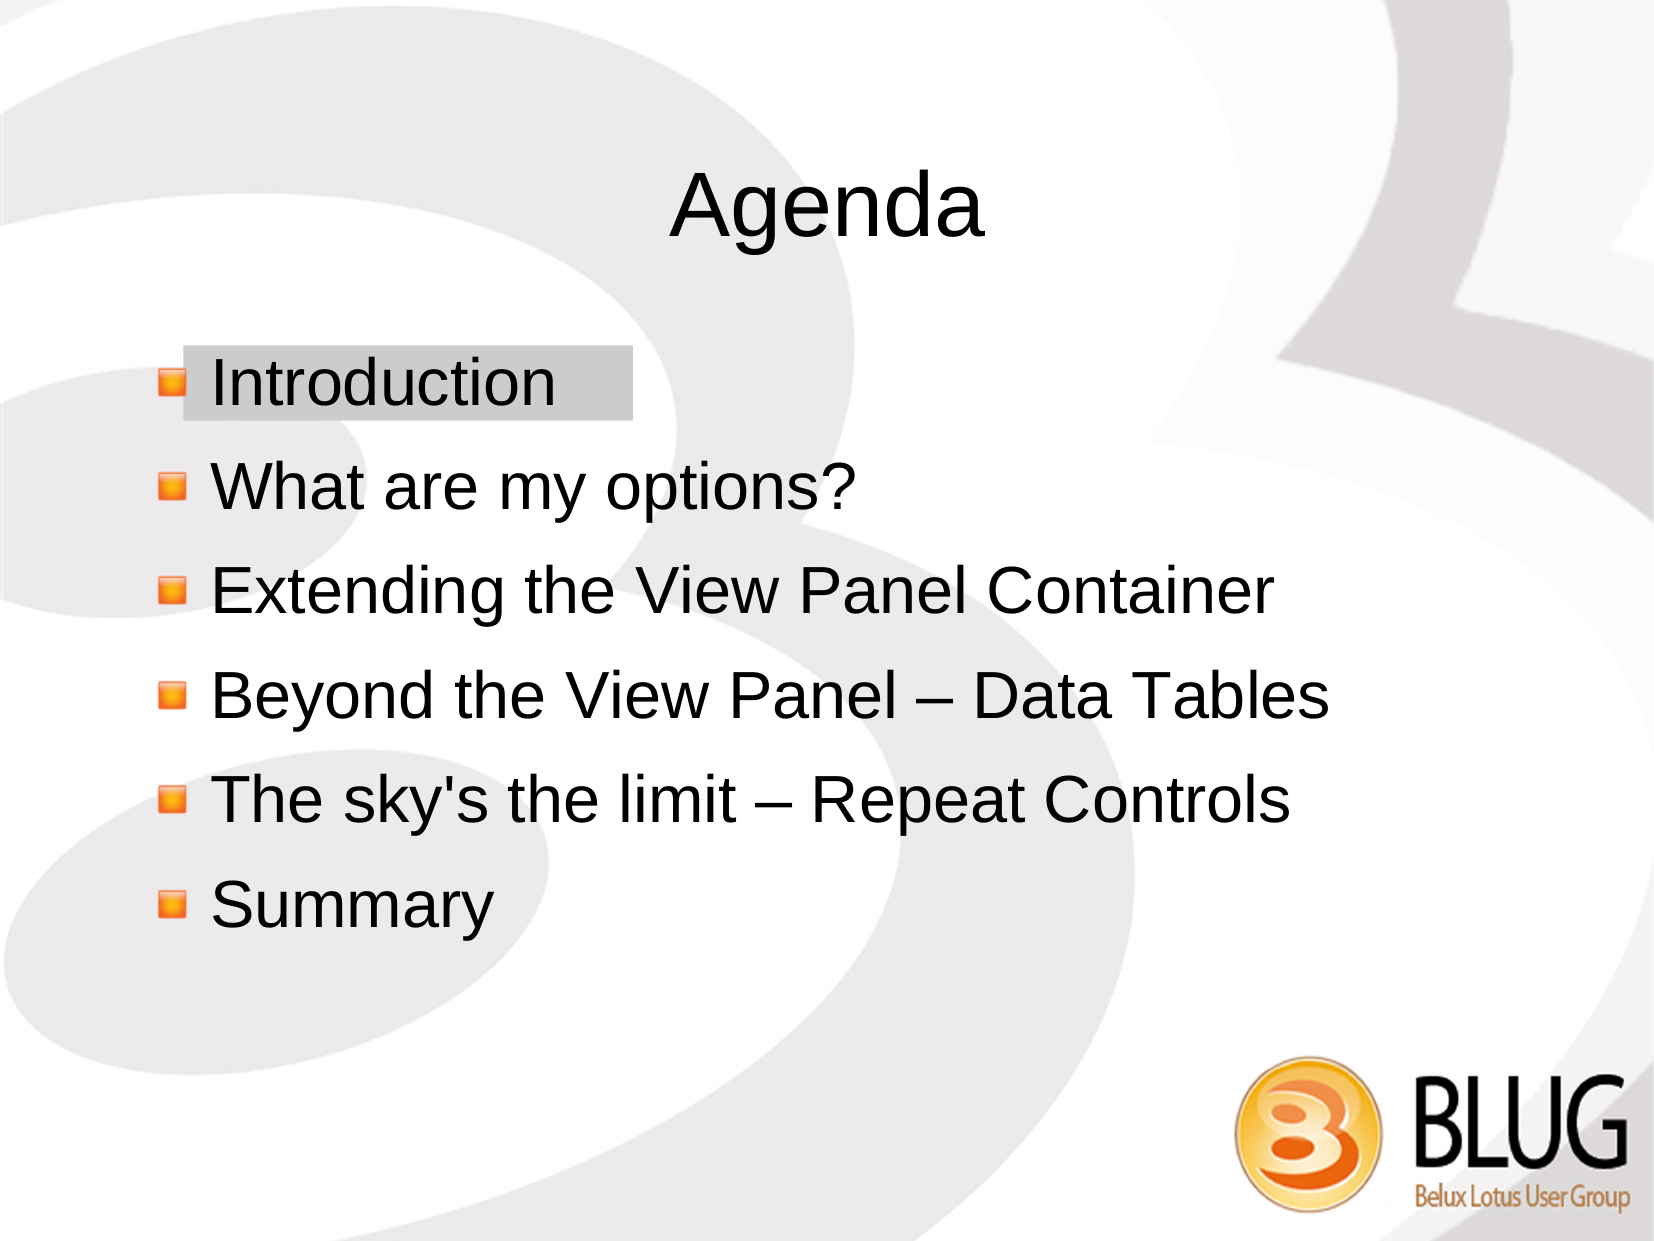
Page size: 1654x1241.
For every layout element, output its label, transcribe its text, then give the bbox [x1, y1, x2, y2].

picture [0, 0, 1654, 1241]
title Agenda [121, 102, 1534, 310]
list Introduction What are my options? Extending the View Panel Container Beyond the View Panel – Data Tables The sky's the limit – Repeat Controls Summary [121, 344, 1534, 1126]
